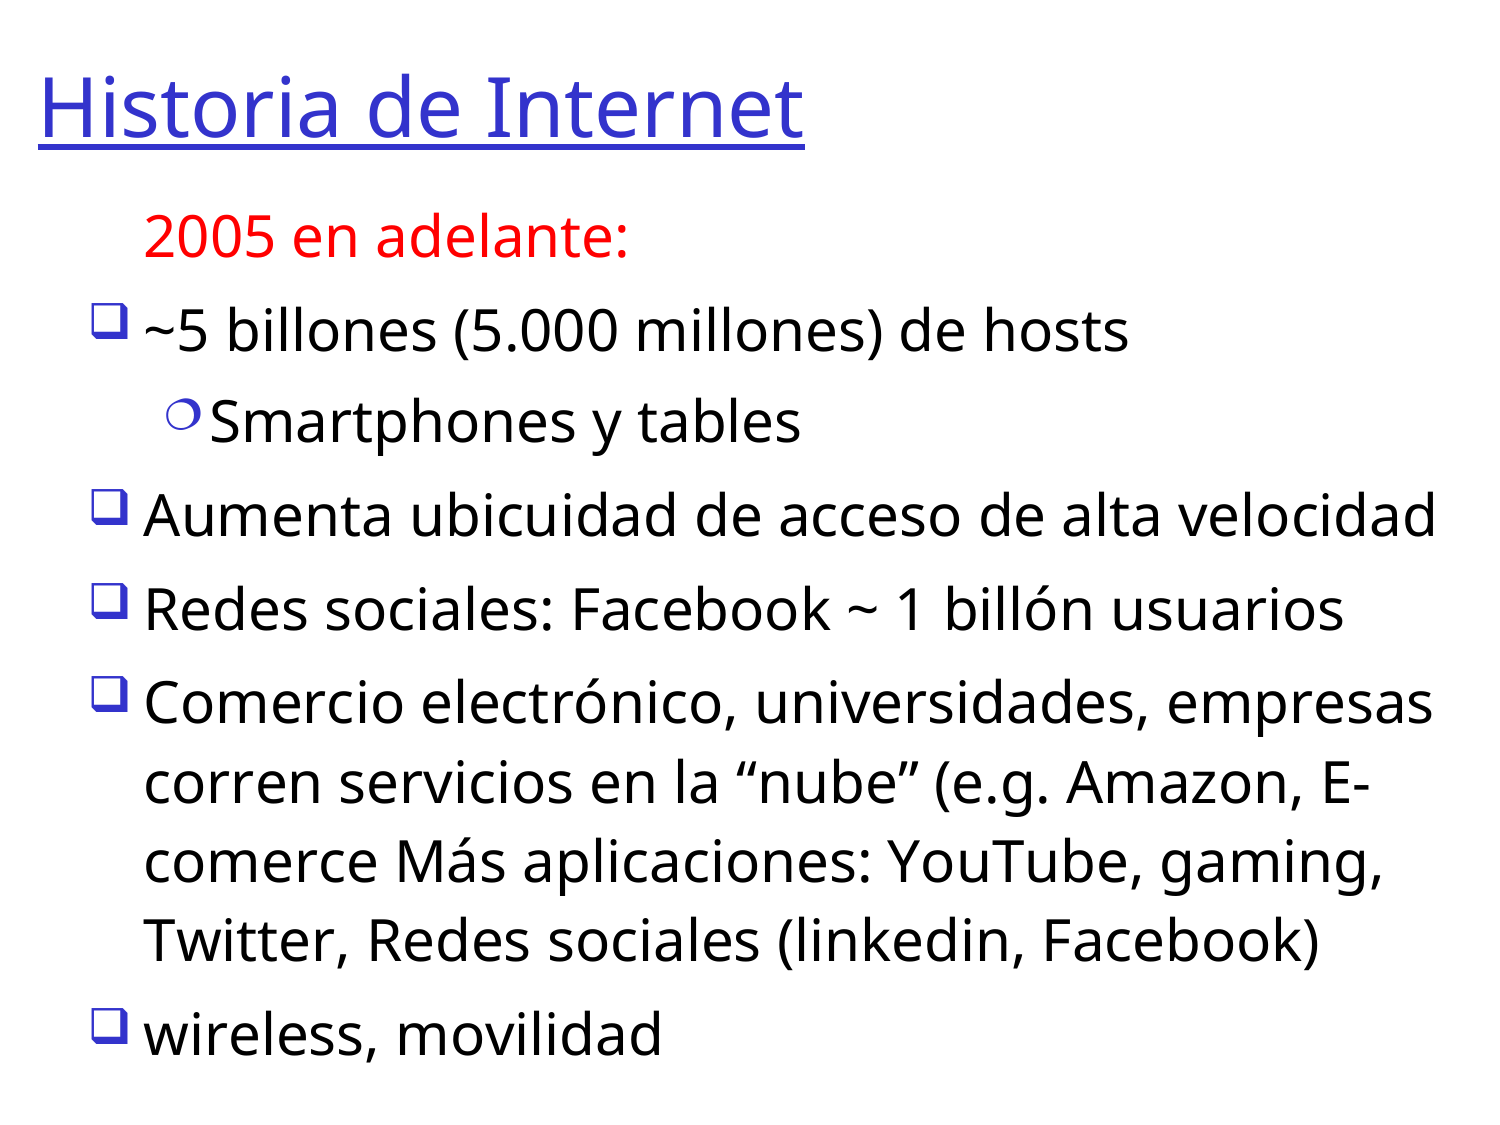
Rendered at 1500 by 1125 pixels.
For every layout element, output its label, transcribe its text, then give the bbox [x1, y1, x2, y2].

title Historia de Internet [37, 23, 1463, 188]
list 2005 en adelante: ~5 billones (5.000 millones) de hosts Smartphones y tables Aumenta ubicuidad de acceso de alta velocidad Redes sociales: Facebook ~ 1 billón usuarios Comercio electrónico, universidades, empresas corren servicios en la “nube” (e.g. Amazon, E-comerce Más aplicaciones: YouTube, gaming, Twitter, Redes sociales (linkedin, Facebook) wireless, movilidad [87, 195, 1463, 938]
